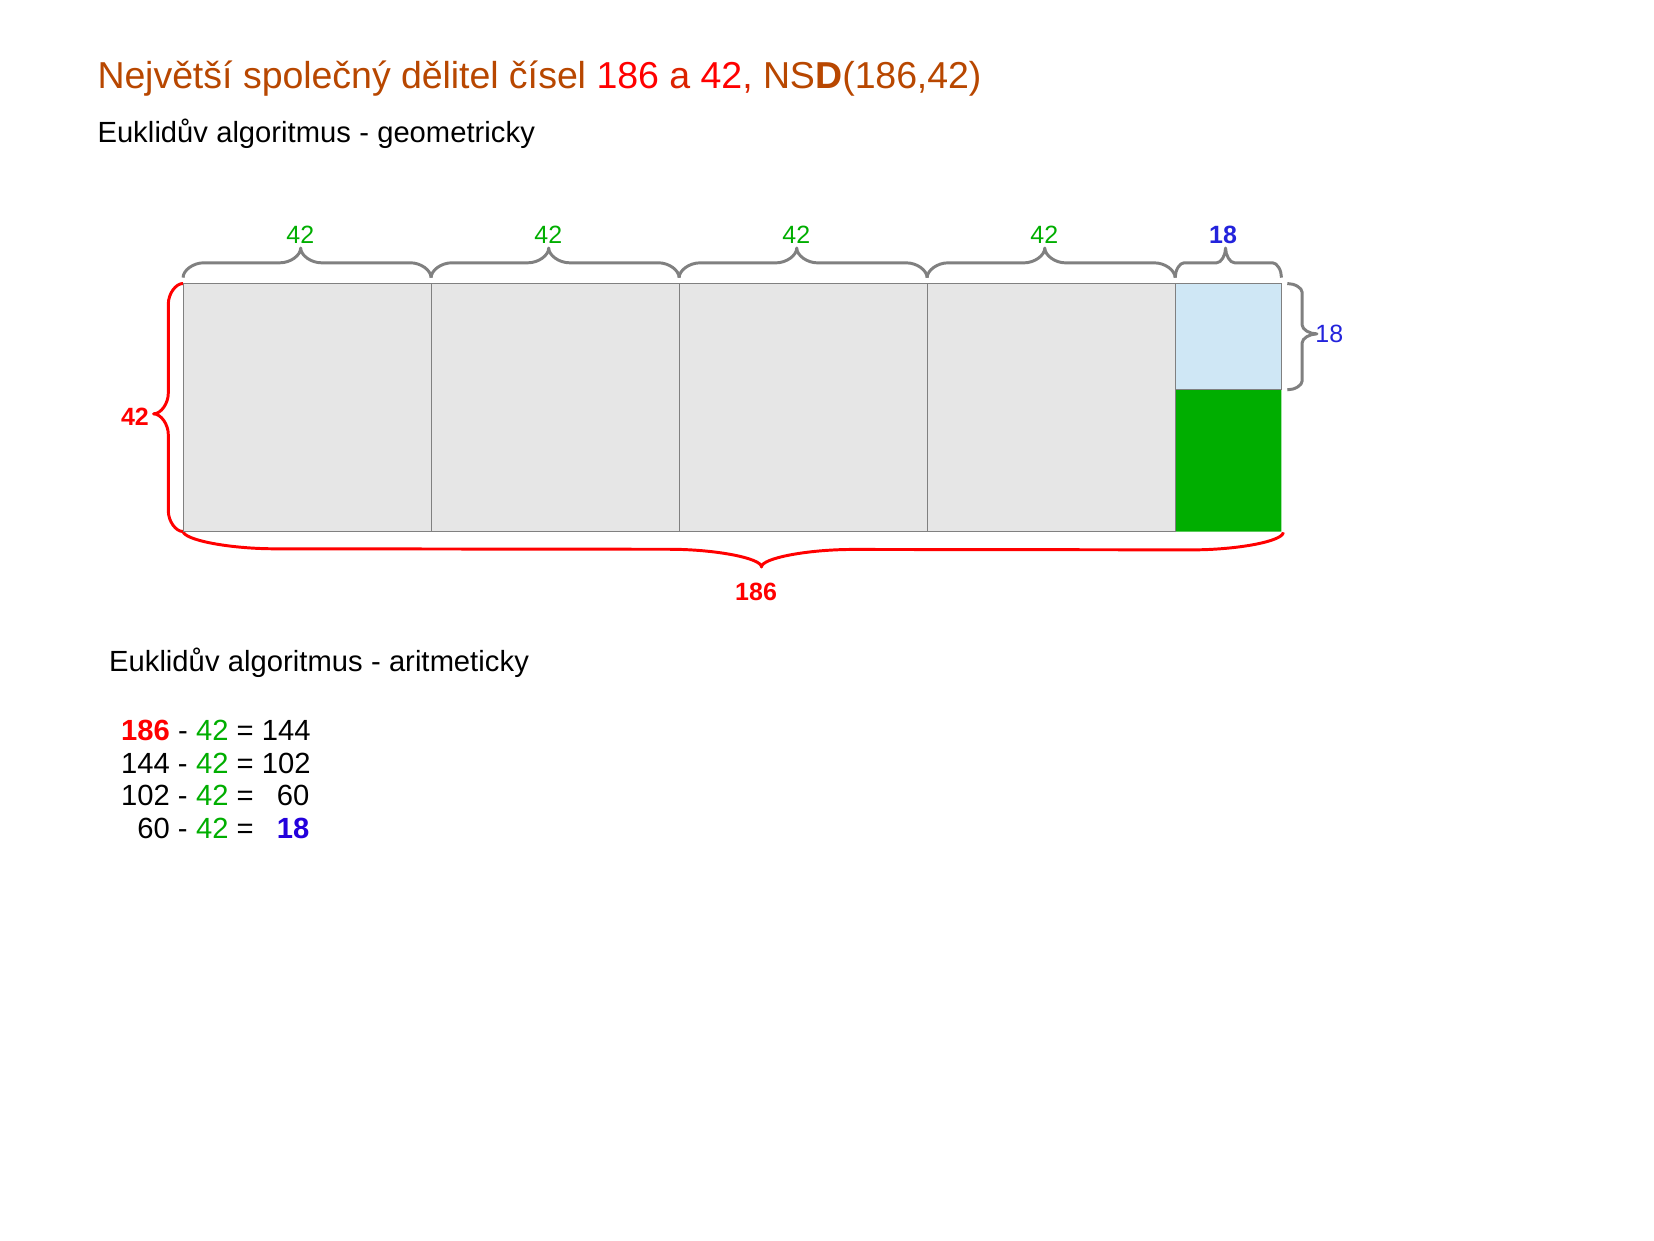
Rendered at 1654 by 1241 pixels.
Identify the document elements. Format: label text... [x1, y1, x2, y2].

text_box 18 [1194, 213, 1252, 258]
text_box Největší společný dělitel čísel 186 a 42, NSD(186,42) [82, 47, 1595, 142]
text_box Euklidův algoritmus - geometricky [82, 108, 1146, 166]
text_box [183, 283, 1282, 532]
text_box Euklidův algoritmus - aritmeticky [94, 637, 615, 695]
text_box 18 [1300, 312, 1359, 356]
text_box 42 [106, 395, 164, 439]
text_box 42 [519, 213, 578, 257]
text_box 186 - 42 = 144 144 - 42 = 102 102 - 42 = x60 060 - 42 = x18 x42 - 18 = x24 x24 - 18 = xx6 x18 - 6 = x12 x12 - 6 = xx6 xx6 - 6 = xx0 [106, 706, 355, 1086]
text_box 42 [1015, 213, 1074, 257]
text_box 186 [720, 570, 793, 614]
text_box 42 [271, 213, 330, 257]
text_box 42 [767, 213, 826, 257]
